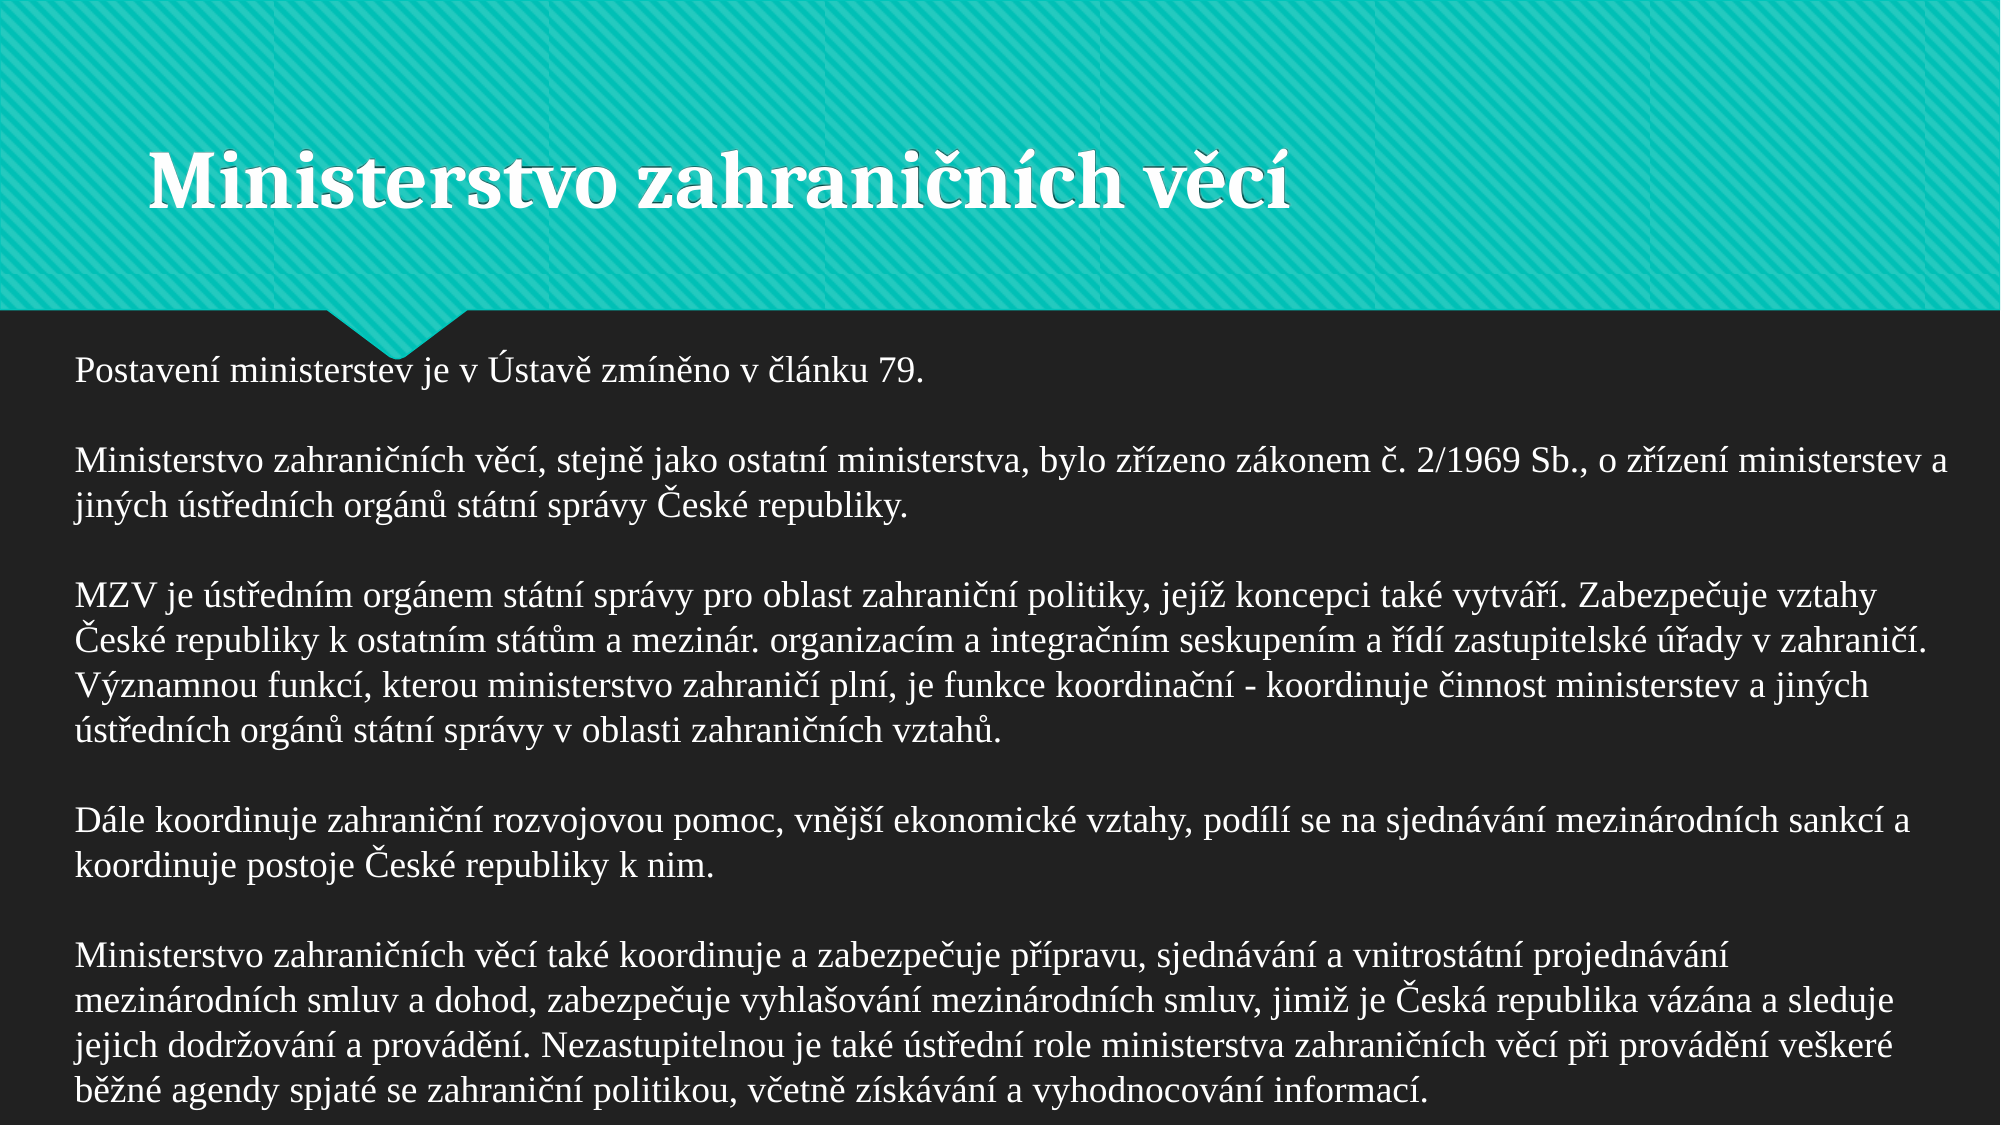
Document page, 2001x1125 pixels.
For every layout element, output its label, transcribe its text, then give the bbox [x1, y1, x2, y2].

text_box Postavení ministerstev je v Ústavě zmíněno v článku 79. Ministerstvo zahraničních věcí, stejně jako ostatní ministerstva, bylo zřízeno zákonem č. 2/1969 Sb., o zřízení ministerstev a jiných ústředních orgánů státní správy České republiky. MZV je ústředním orgánem státní správy pro oblast zahraniční politiky, jejíž koncepci také vytváří. Zabezpečuje vztahy České republiky k ostatním státům a mezinár. organizacím a integračním seskupením a řídí zastupitelské úřady v zahraničí. Významnou funkcí, kterou ministerstvo zahraničí plní, je funkce koordinační - koordinuje činnost ministerstev a jiných ústředních orgánů státní správy v oblasti zahraničních vztahů. Dále koordinuje zahraniční rozvojovou pomoc, vnější ekonomické vztahy, podílí se na sjednávání mezinárodních sankcí a koordinuje postoje České republiky k nim. Ministerstvo zahraničních věcí také koordinuje a zabezpečuje přípravu, sjednávání a vnitrostátní projednávání mezinárodních smluv a dohod, zabezpečuje vyhlašování mezinárodních smluv, jimiž je Česká republika vázána a sleduje jejich dodržování a provádění. Nezastupitelnou je také ústřední role ministerstva zahraničních věcí při provádění veškeré běžné agendy spjaté se zahraniční politikou, včetně získávání a vyhodnocování informací. [60, 337, 1971, 1117]
title Ministerstvo zahraničních věcí [132, 73, 1868, 233]
